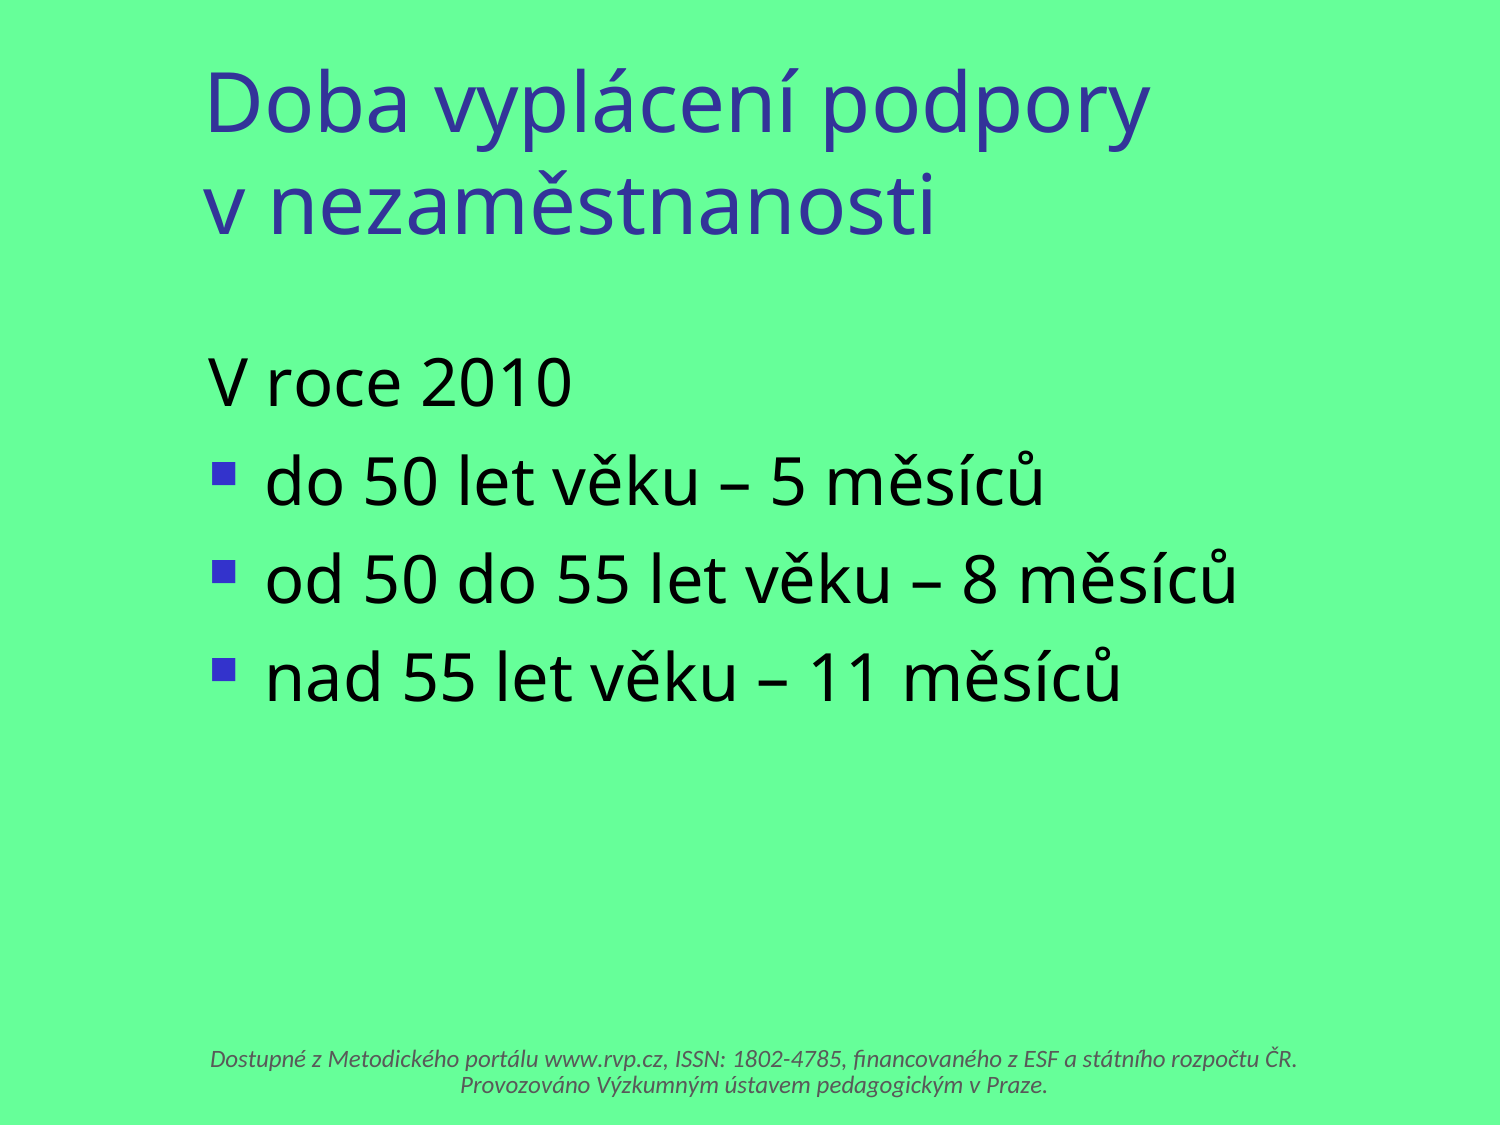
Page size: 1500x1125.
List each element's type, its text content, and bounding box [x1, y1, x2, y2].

list V roce 2010 do 50 let věku – 5 měsíců od 50 do 55 let věku – 8 měsíců nad 55 let věku – 11 měsíců [193, 331, 1469, 1032]
title Doba vyplácení podpory v nezaměstnanosti [188, 18, 1329, 259]
text_box Dostupné z Metodického portálu www.rvp.cz, ISSN: 1802-4785, financovaného z ESF a státního rozpočtu ČR. Provozováno Výzkumným ústavem pedagogickým v Praze. [133, 1042, 1377, 1103]
